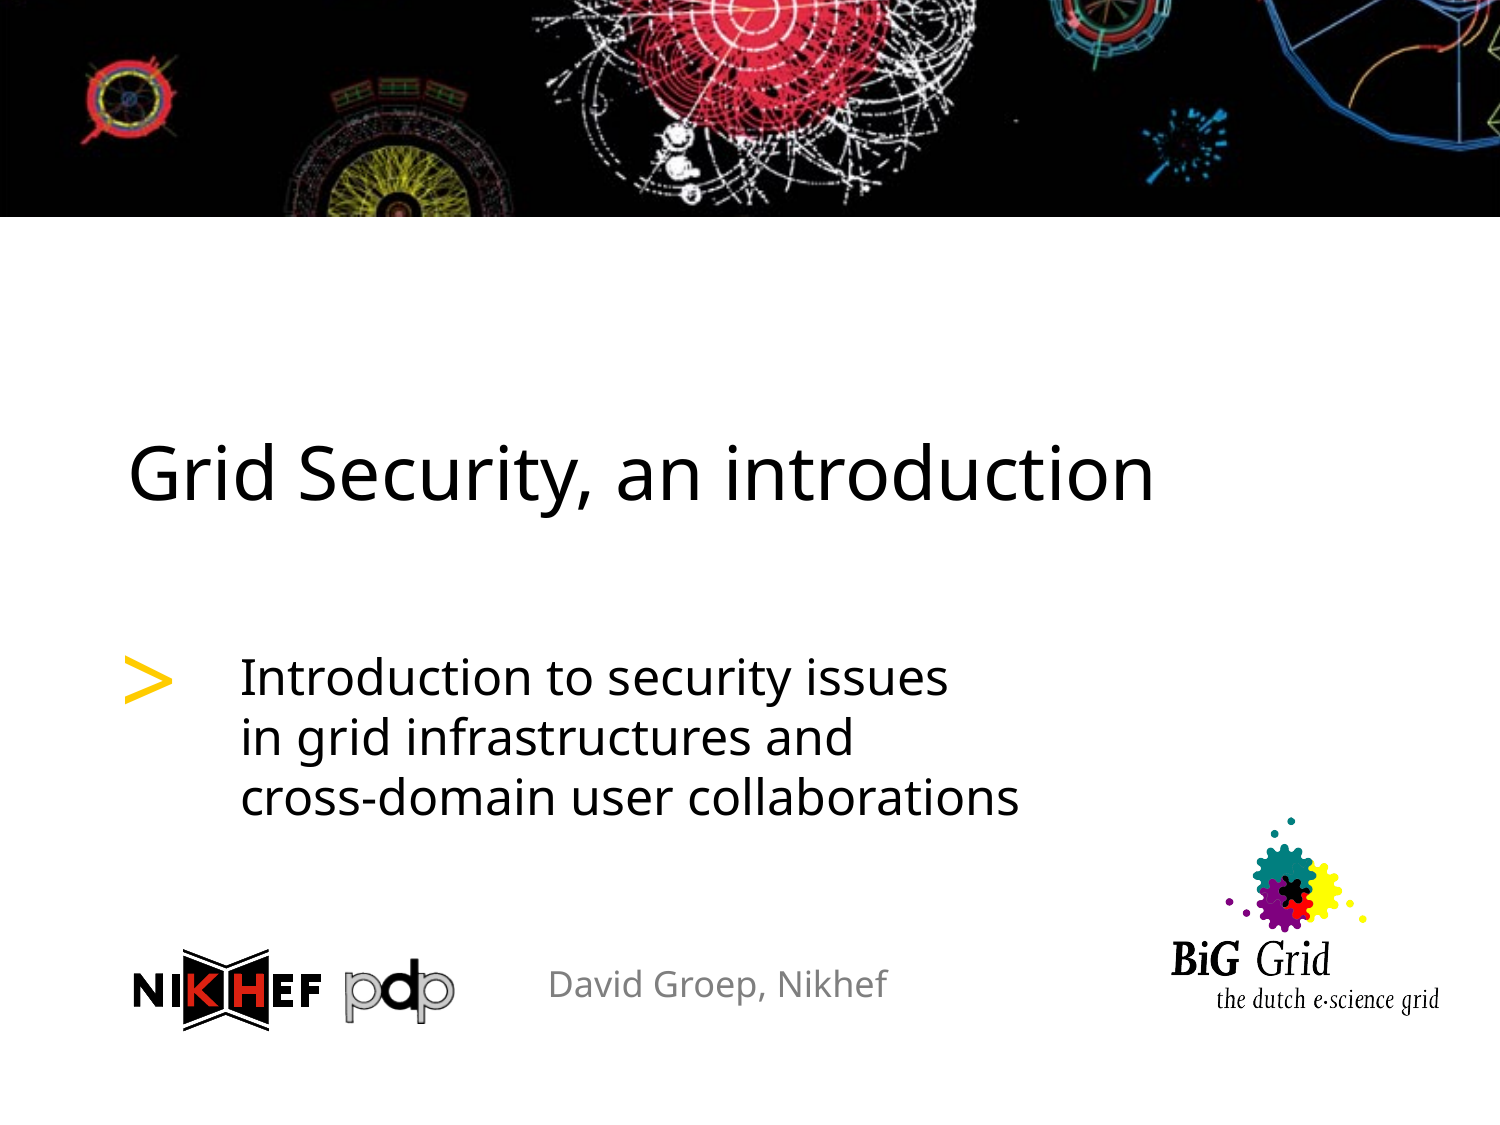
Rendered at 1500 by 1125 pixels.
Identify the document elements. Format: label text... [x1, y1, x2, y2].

subtitle Introduction to security issues in grid infrastructures and cross-domain user collaborations [225, 637, 1276, 925]
picture [1171, 817, 1439, 1016]
list David Groep, Nikhef [492, 953, 1171, 1013]
title Grid Security, an introduction [112, 349, 1388, 591]
